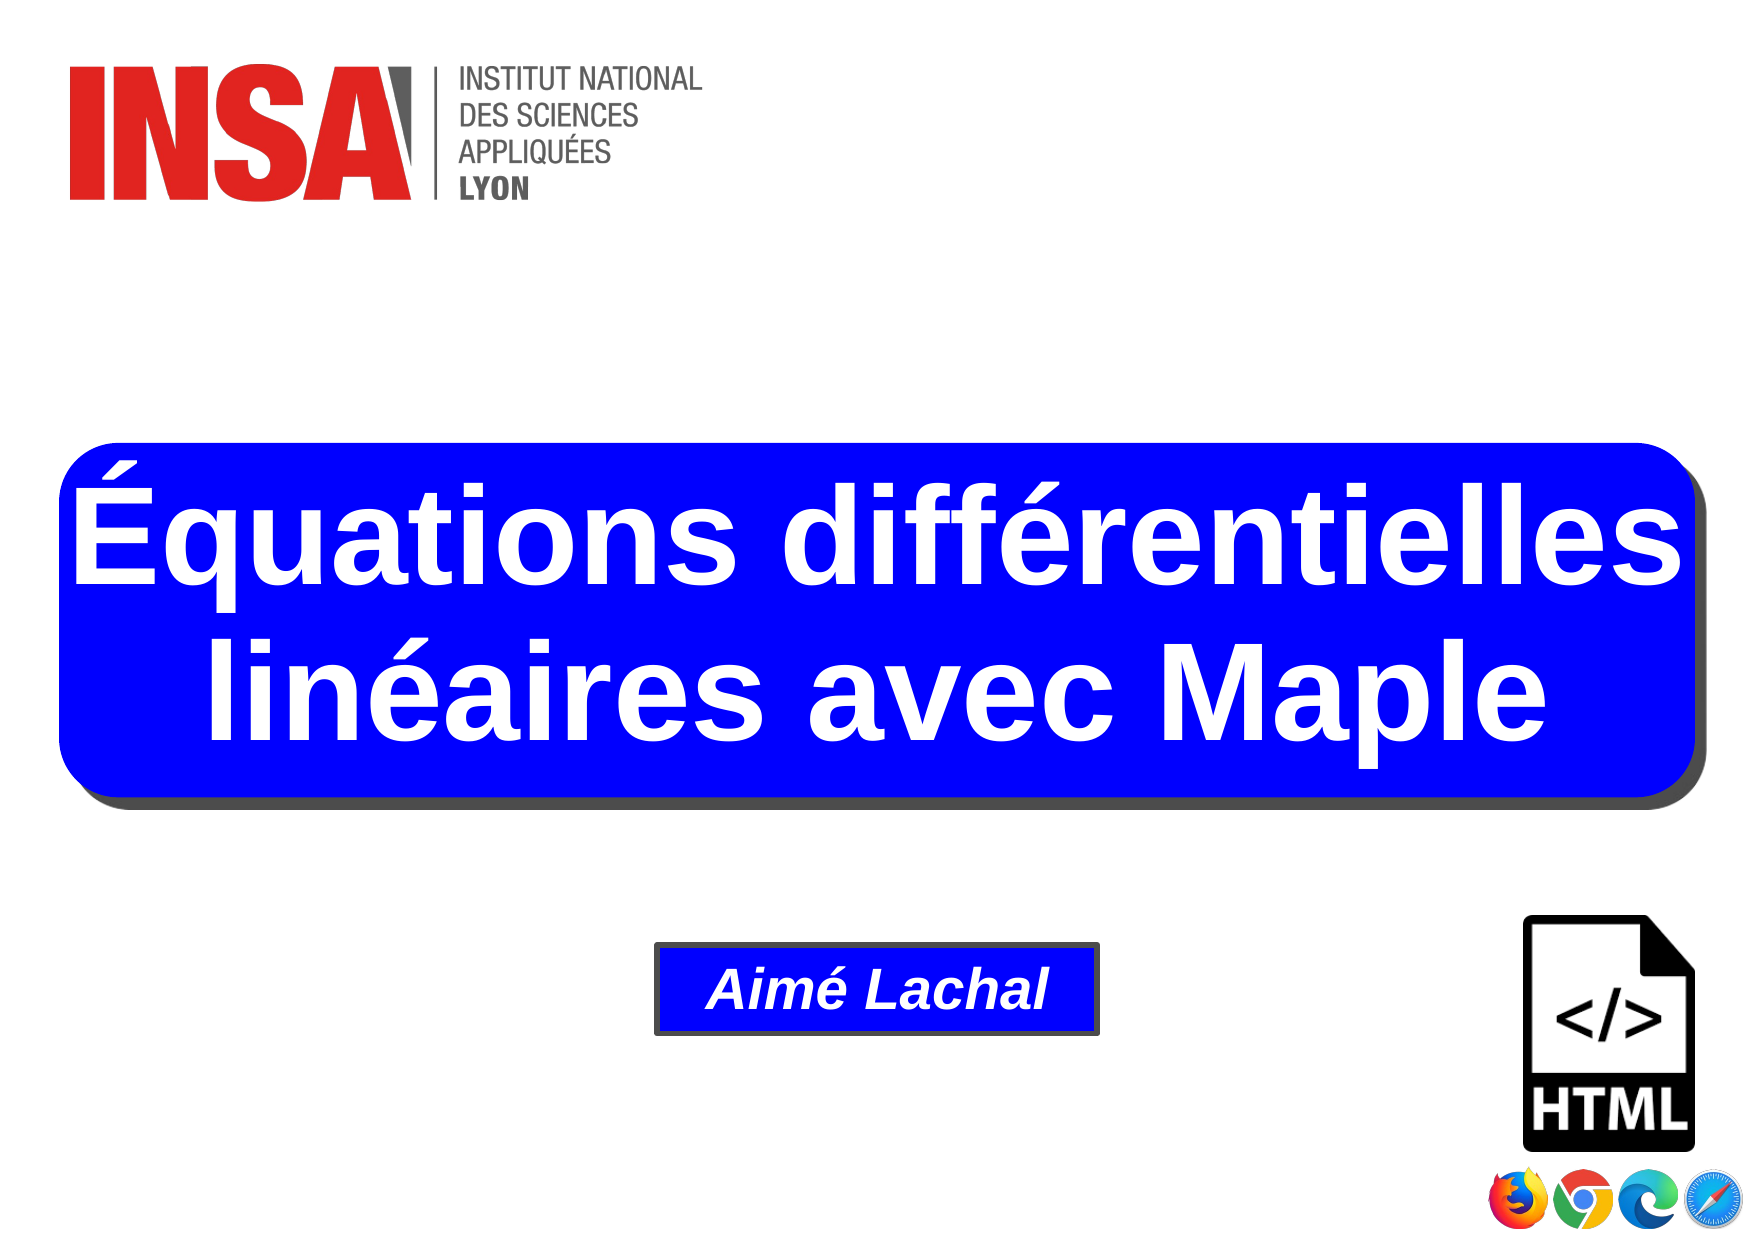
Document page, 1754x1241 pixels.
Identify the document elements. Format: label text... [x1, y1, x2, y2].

text_box Équations différentielles linéaires avec Maple [59, 442, 1695, 798]
picture [59, 58, 713, 207]
picture [1523, 915, 1695, 1152]
title Aimé Lachal [657, 944, 1098, 1034]
picture [1553, 1169, 1613, 1229]
picture [1683, 1169, 1743, 1229]
picture [1488, 1166, 1548, 1229]
picture [1618, 1169, 1678, 1229]
